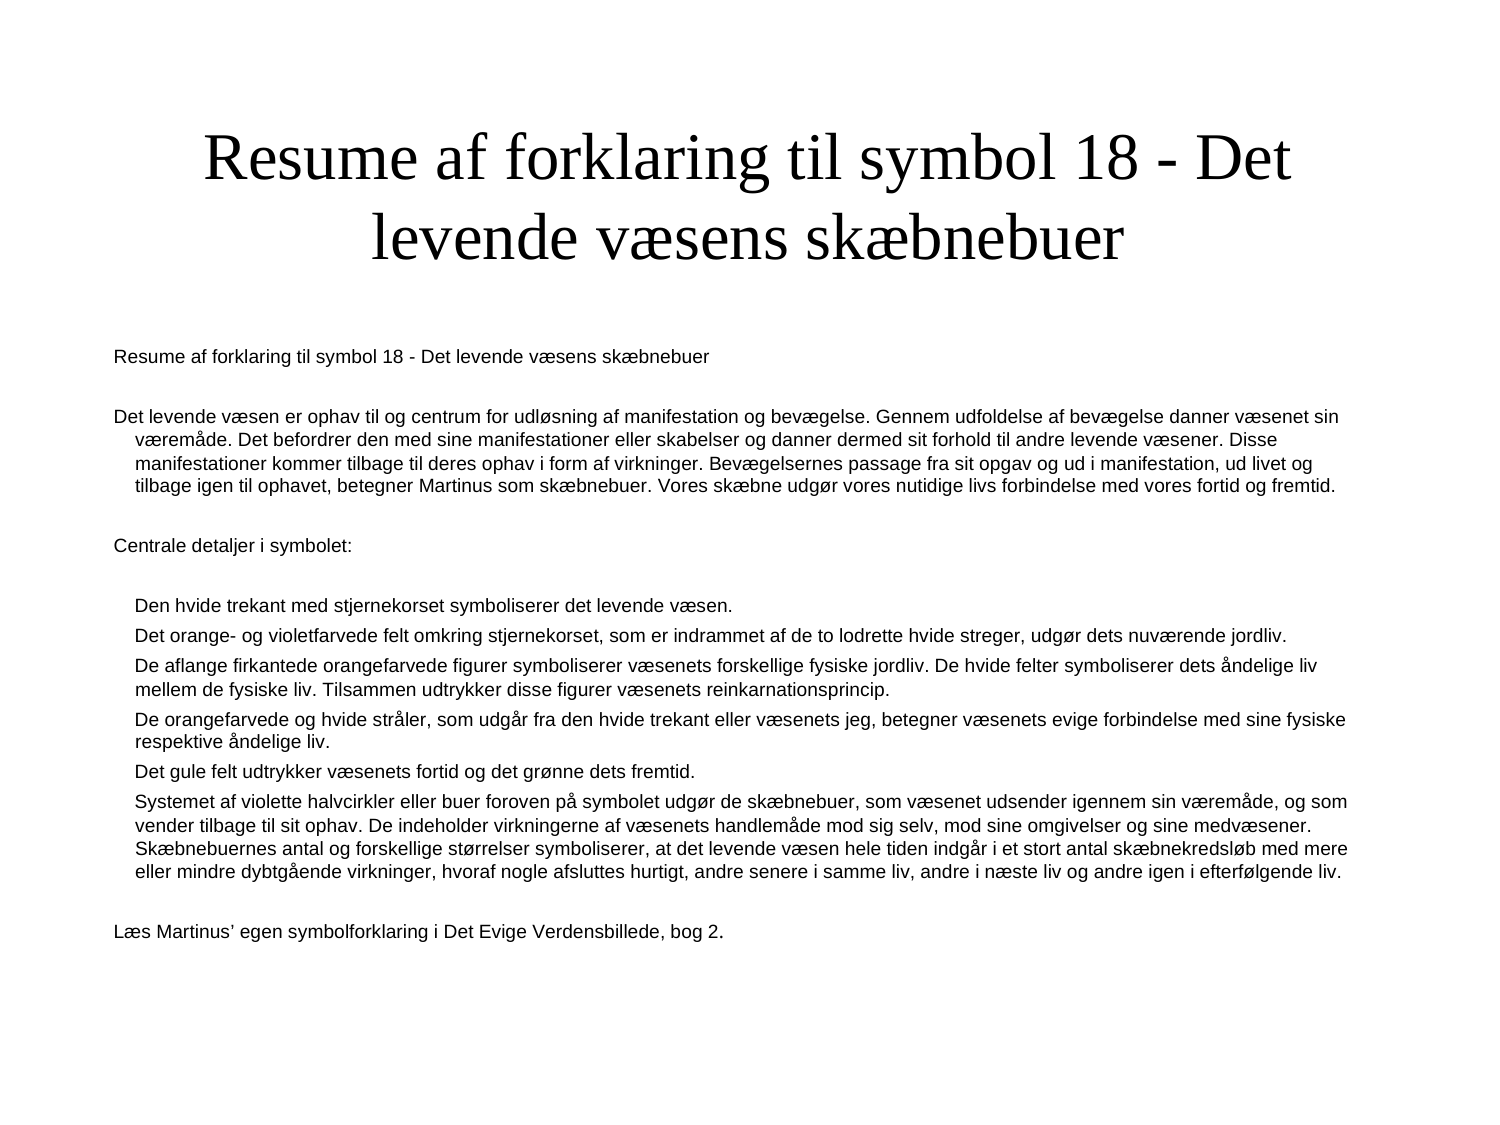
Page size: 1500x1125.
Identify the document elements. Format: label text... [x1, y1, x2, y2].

title Resume af forklaring til symbol 18 - Det levende væsens skæbnebuer [112, 95, 1386, 291]
list Resume af forklaring til symbol 18 - Det levende væsens skæbnebuer Det levende væsen er ophav til og centrum for udløsning af manifestation og bevægelse. Gennem udfoldelse af bevægelse danner væsenet sin væremåde. Det befordrer den med sine manifestationer eller skabelser og danner dermed sit forhold til andre levende væsener. Disse manifestationer kommer tilbage til deres ophav i form af virkninger. Bevægelsernes passage fra sit opgav og ud i manifestation, ud livet og tilbage igen til ophavet, betegner Martinus som skæbnebuer. Vores skæbne udgør vores nutidige livs forbindelse med vores fortid og fremtid. Centrale detaljer i symbolet: Den hvide trekant med stjernekorset symboliserer det levende væsen. Det orange- og violetfarvede felt omkring stjernekorset, som er indrammet af de to lodrette hvide streger, udgør dets nuværende jordliv. De aflange firkantede orangefarvede figurer symboliserer væsenets forskellige fysiske jordliv. De hvide felter symboliserer dets åndelige liv mellem de fysiske liv. Tilsammen udtrykker disse figurer væsenets reinkarnationsprincip. De orangefarvede og hvide stråler, som udgår fra den hvide trekant eller væsenets jeg, betegner væsenets evige forbindelse med sine fysiske respektive åndelige liv. Det gule felt udtrykker væsenets fortid og det grønne dets fremtid. Systemet af violette halvcirkler eller buer foroven på symbolet udgør de skæbnebuer, som væsenet udsender igennem sin væremåde, og som vender tilbage til sit ophav. De indeholder virkningerne af væsenets handlemåde mod sig selv, mod sine omgivelser og sine medvæsener. Skæbnebuernes antal og forskellige størrelser symboliserer, at det levende væsen hele tiden indgår i et stort antal skæbnekredsløb med mere eller mindre dybtgående virkninger, hvoraf nogle afsluttes hurtigt, andre senere i samme liv, andre i næste liv og andre igen i efterfølgende liv. Læs Martinus’ egen symbolforklaring i Det Evige Verdensbillede, bog 2. [96, 306, 1371, 981]
